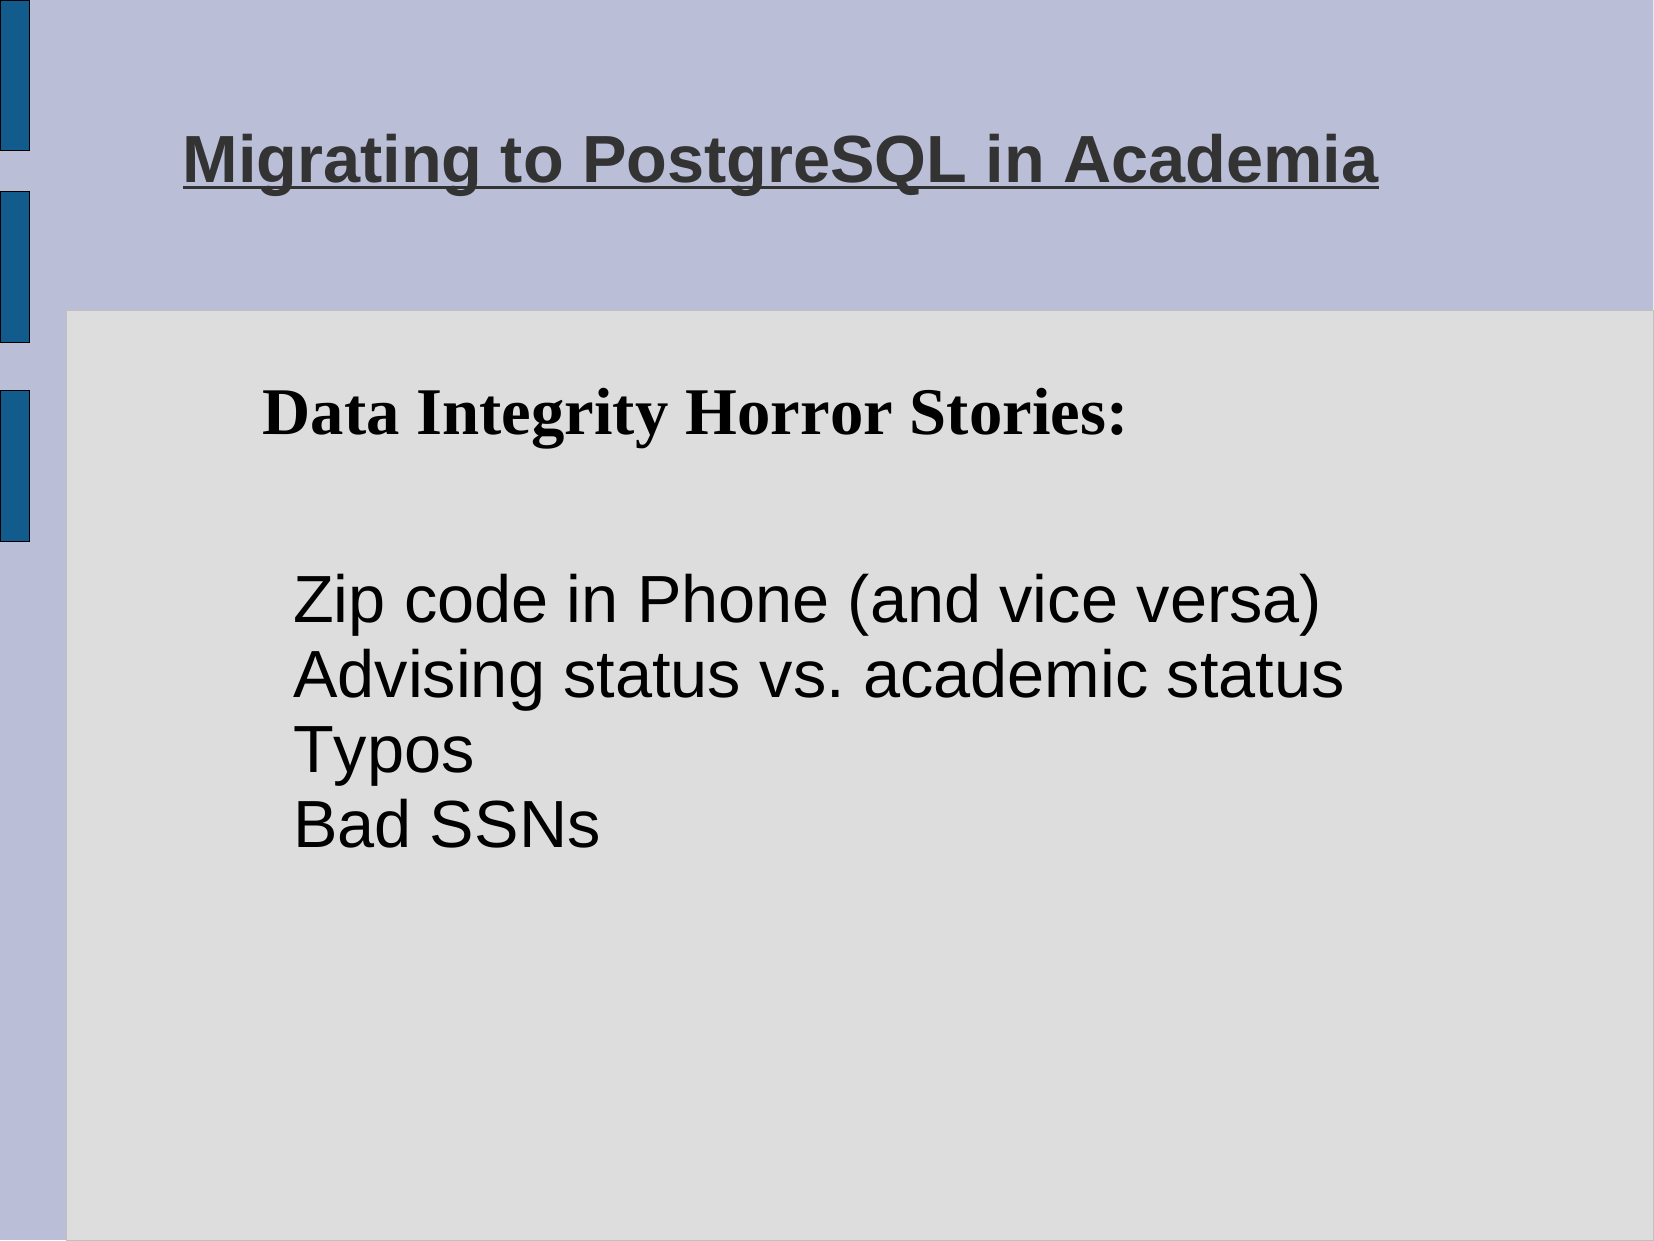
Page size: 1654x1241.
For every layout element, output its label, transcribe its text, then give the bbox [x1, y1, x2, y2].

text_box Data Integrity Horror Stories: [262, 375, 1163, 450]
title Migrating to PostgreSQL in Academia [75, 55, 1488, 263]
list Zip code in Phone (and vice versa) Advising status vs. academic status Typos Bad SSNs [275, 562, 1654, 862]
